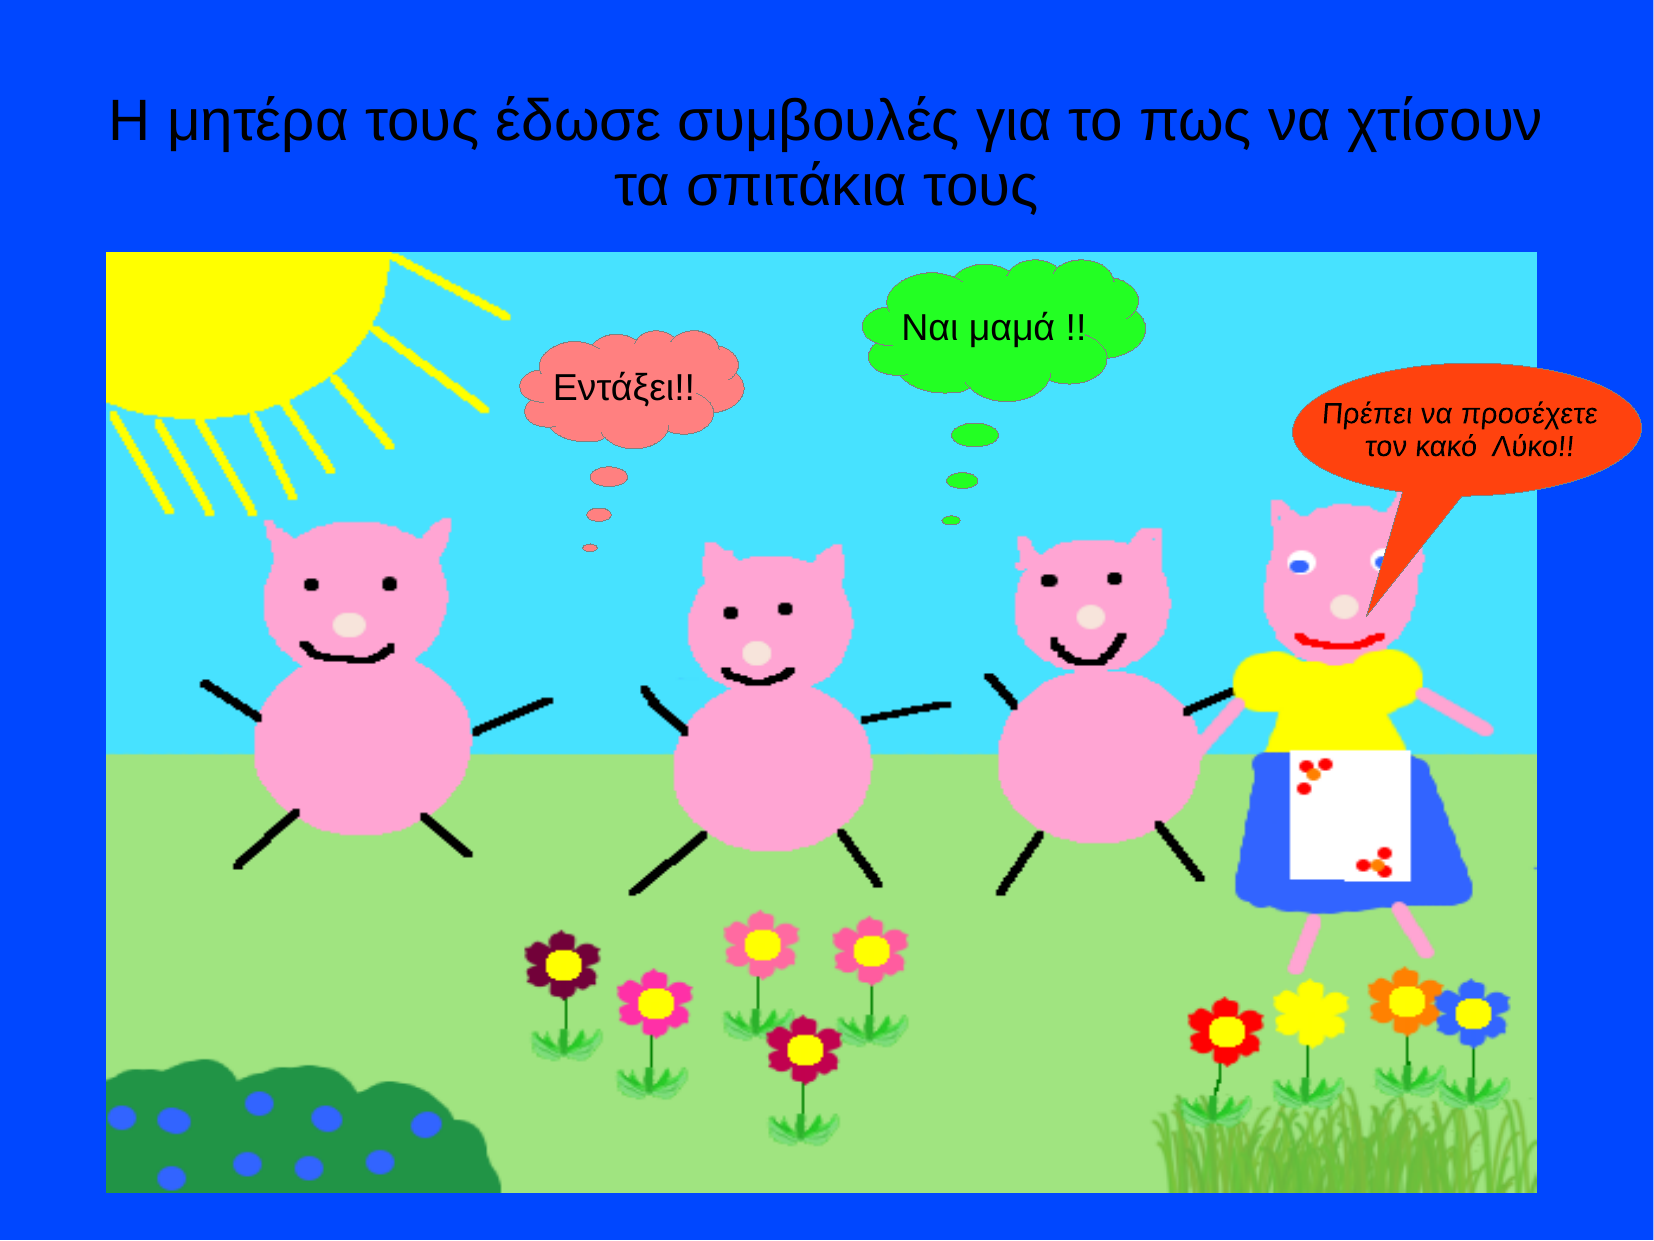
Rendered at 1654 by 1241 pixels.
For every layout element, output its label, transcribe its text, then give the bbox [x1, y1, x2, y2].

text_box Ναι μαμά !! [862, 259, 1146, 402]
title Η μητέρα τους έδωσε συμβουλές για το πως να χτίσουν τα σπιτάκια τους [82, 49, 1571, 257]
text_box Εντάξει!! [519, 330, 745, 449]
picture [106, 252, 1537, 1193]
text_box Εντάξει!! [586, 508, 612, 522]
text_box Πρέπει να προσέχετε τον κακό Λύκο!! [1292, 363, 1642, 617]
text_box Ναι μαμά !! [946, 472, 978, 489]
text_box Ναι μαμά !! [951, 423, 999, 447]
text_box Εντάξει!! [590, 466, 628, 487]
